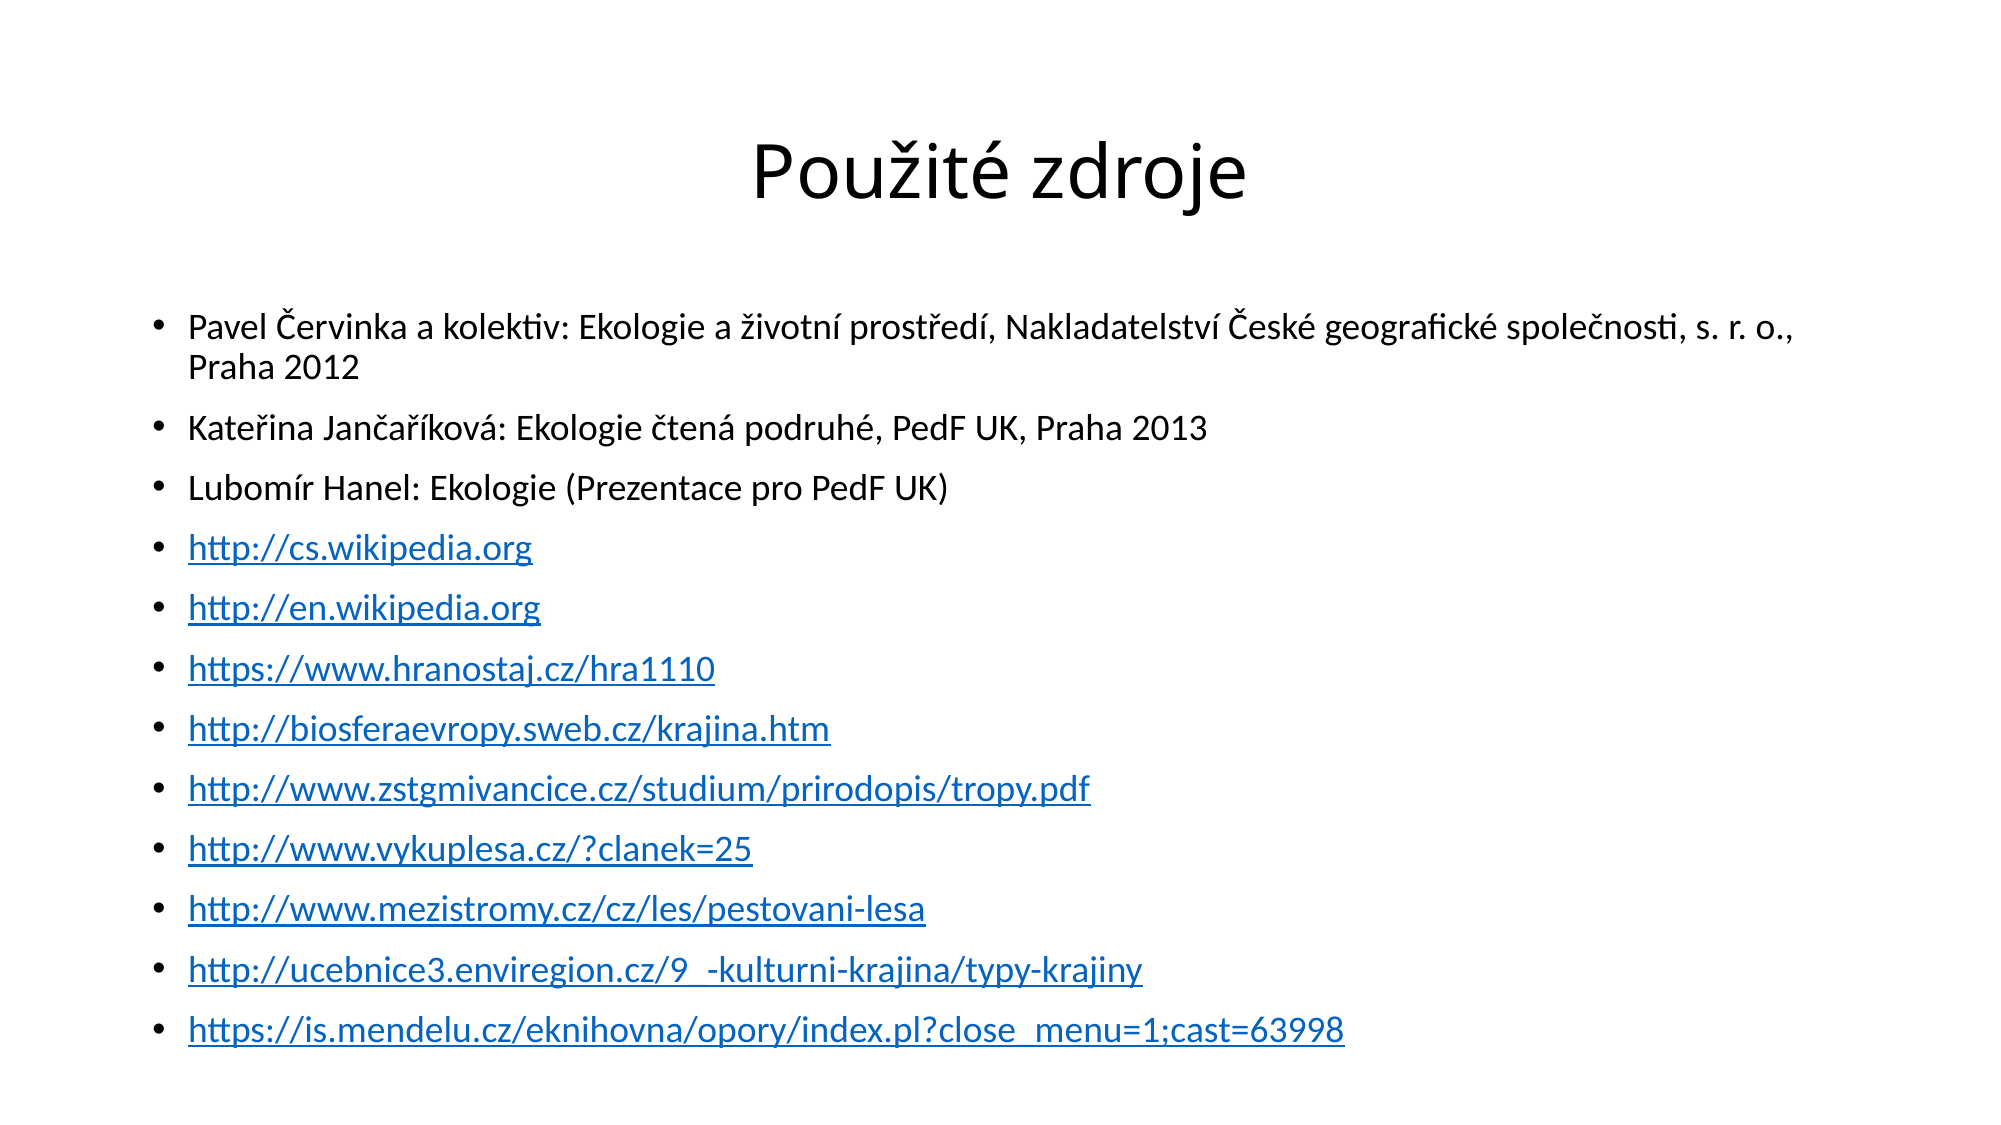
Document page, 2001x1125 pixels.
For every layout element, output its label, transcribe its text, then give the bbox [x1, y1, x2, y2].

title Použité zdroje [137, 59, 1863, 278]
list Pavel Červinka a kolektiv: Ekologie a životní prostředí, Nakladatelství České geografické společnosti, s. r. o., Praha 2012 Kateřina Jančaříková: Ekologie čtená podruhé, PedF UK, Praha 2013 Lubomír Hanel: Ekologie (Prezentace pro PedF UK) http://cs.wikipedia.org http://en.wikipedia.org https://www.hranostaj.cz/hra1110 http://biosferaevropy.sweb.cz/krajina.htm http://www.zstgmivancice.cz/studium/prirodopis/tropy.pdf http://www.vykuplesa.cz/?clanek=25 http://www.mezistromy.cz/cz/les/pestovani-lesa http://ucebnice3.enviregion.cz/9_-kulturni-krajina/typy-krajiny https://is.mendelu.cz/eknihovna/opory/index.pl?close_menu=1;cast=63998 [137, 299, 1863, 1066]
